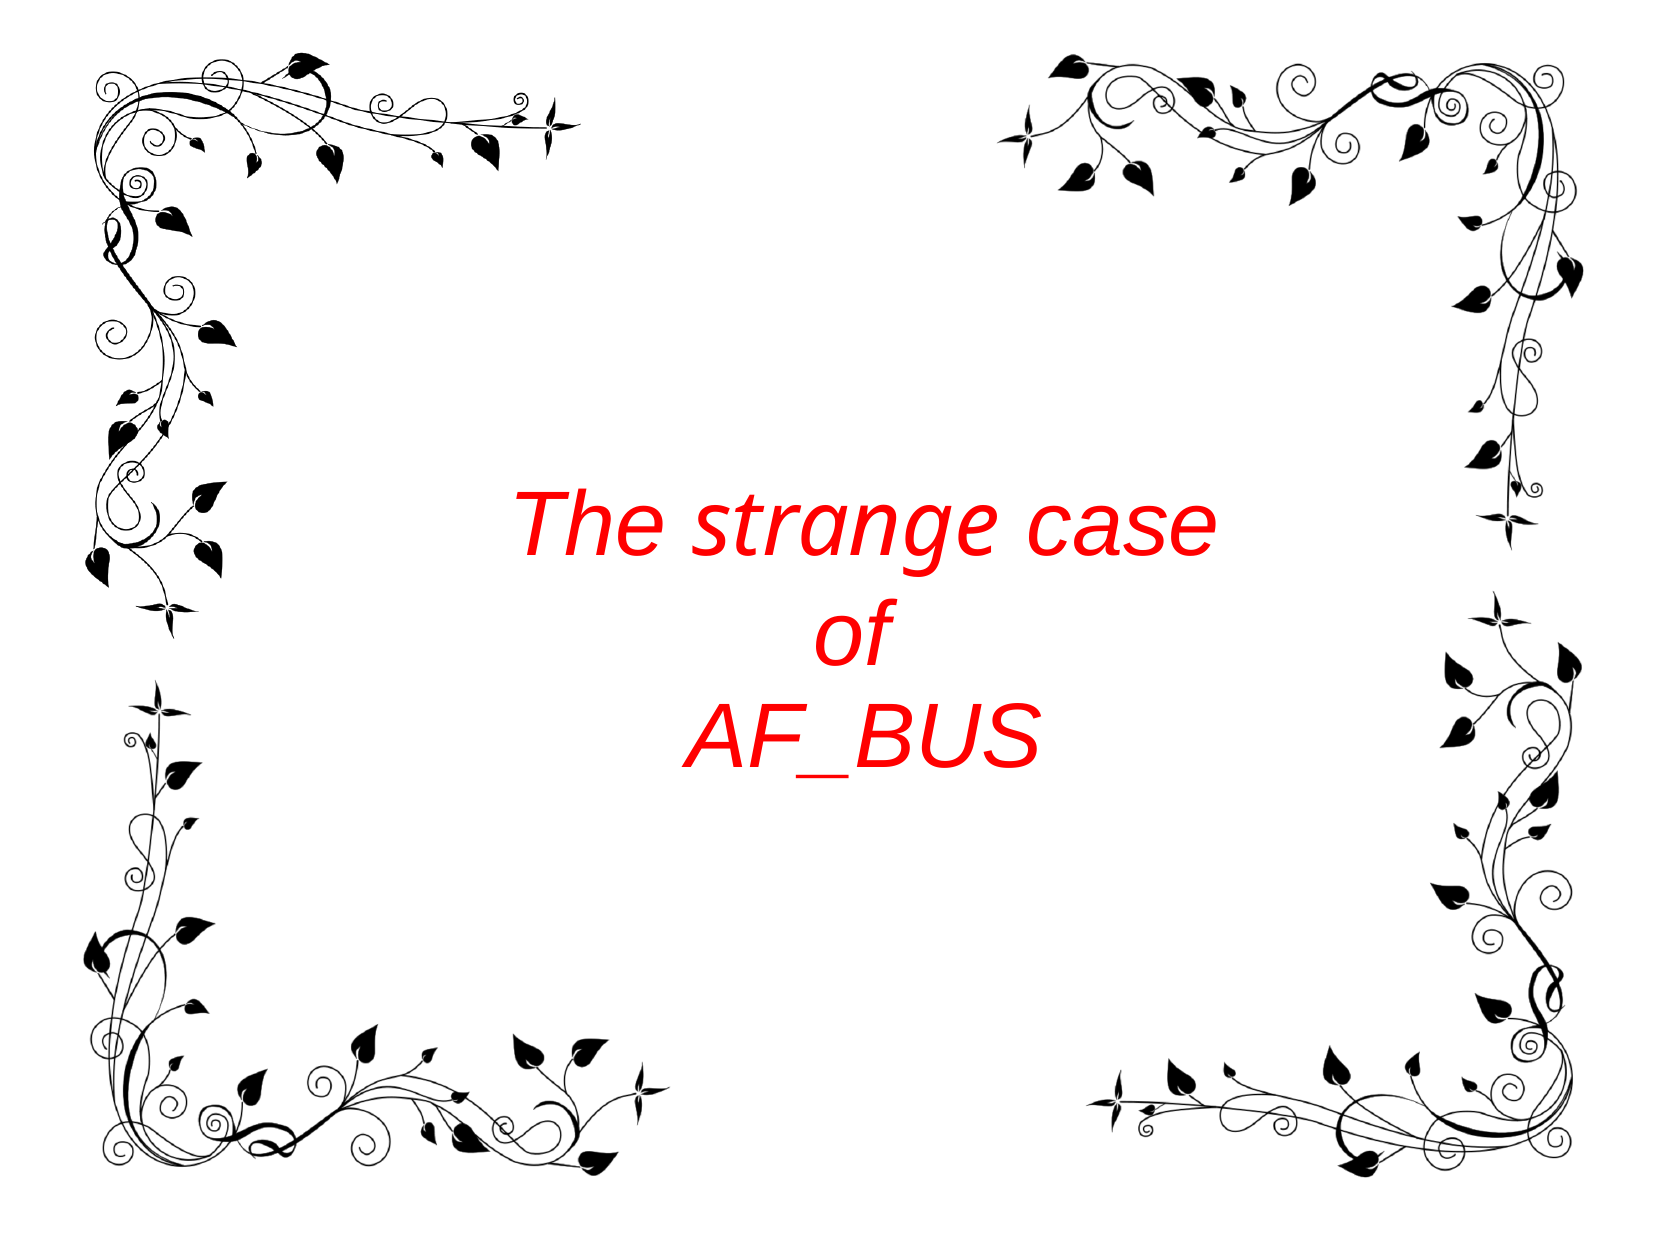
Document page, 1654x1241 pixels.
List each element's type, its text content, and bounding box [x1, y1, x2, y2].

picture [75, 675, 676, 1186]
picture [1080, 585, 1591, 1186]
picture [990, 45, 1591, 556]
picture [75, 44, 586, 646]
picture [1181, 512, 1208, 526]
text_box The strange case of AF_BUS [493, 449, 1160, 791]
